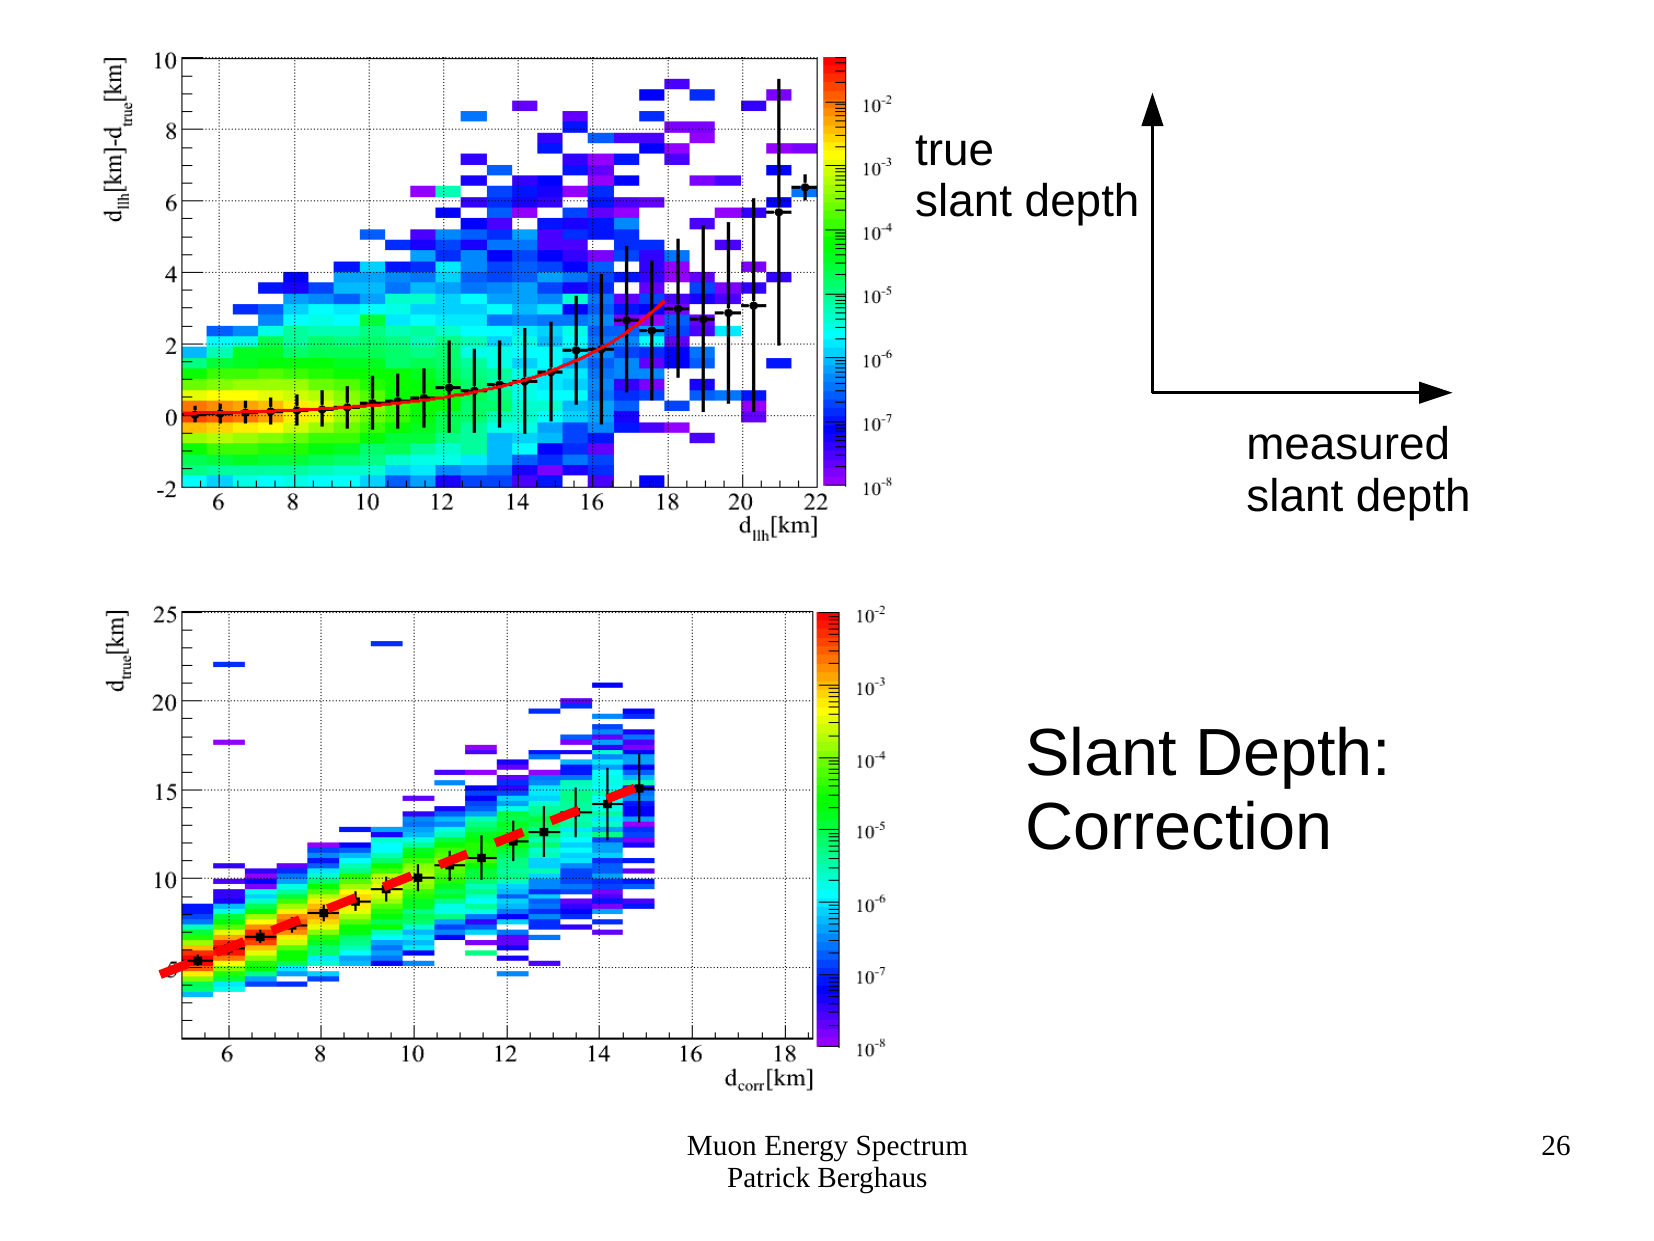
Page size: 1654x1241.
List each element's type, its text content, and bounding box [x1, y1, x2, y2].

text_box measured slant depth [1231, 411, 1486, 562]
text_box true slant depth [900, 116, 1155, 268]
picture [96, 584, 901, 1104]
picture [96, 28, 901, 547]
text_box Slant Depth: Correction [1010, 707, 1407, 921]
